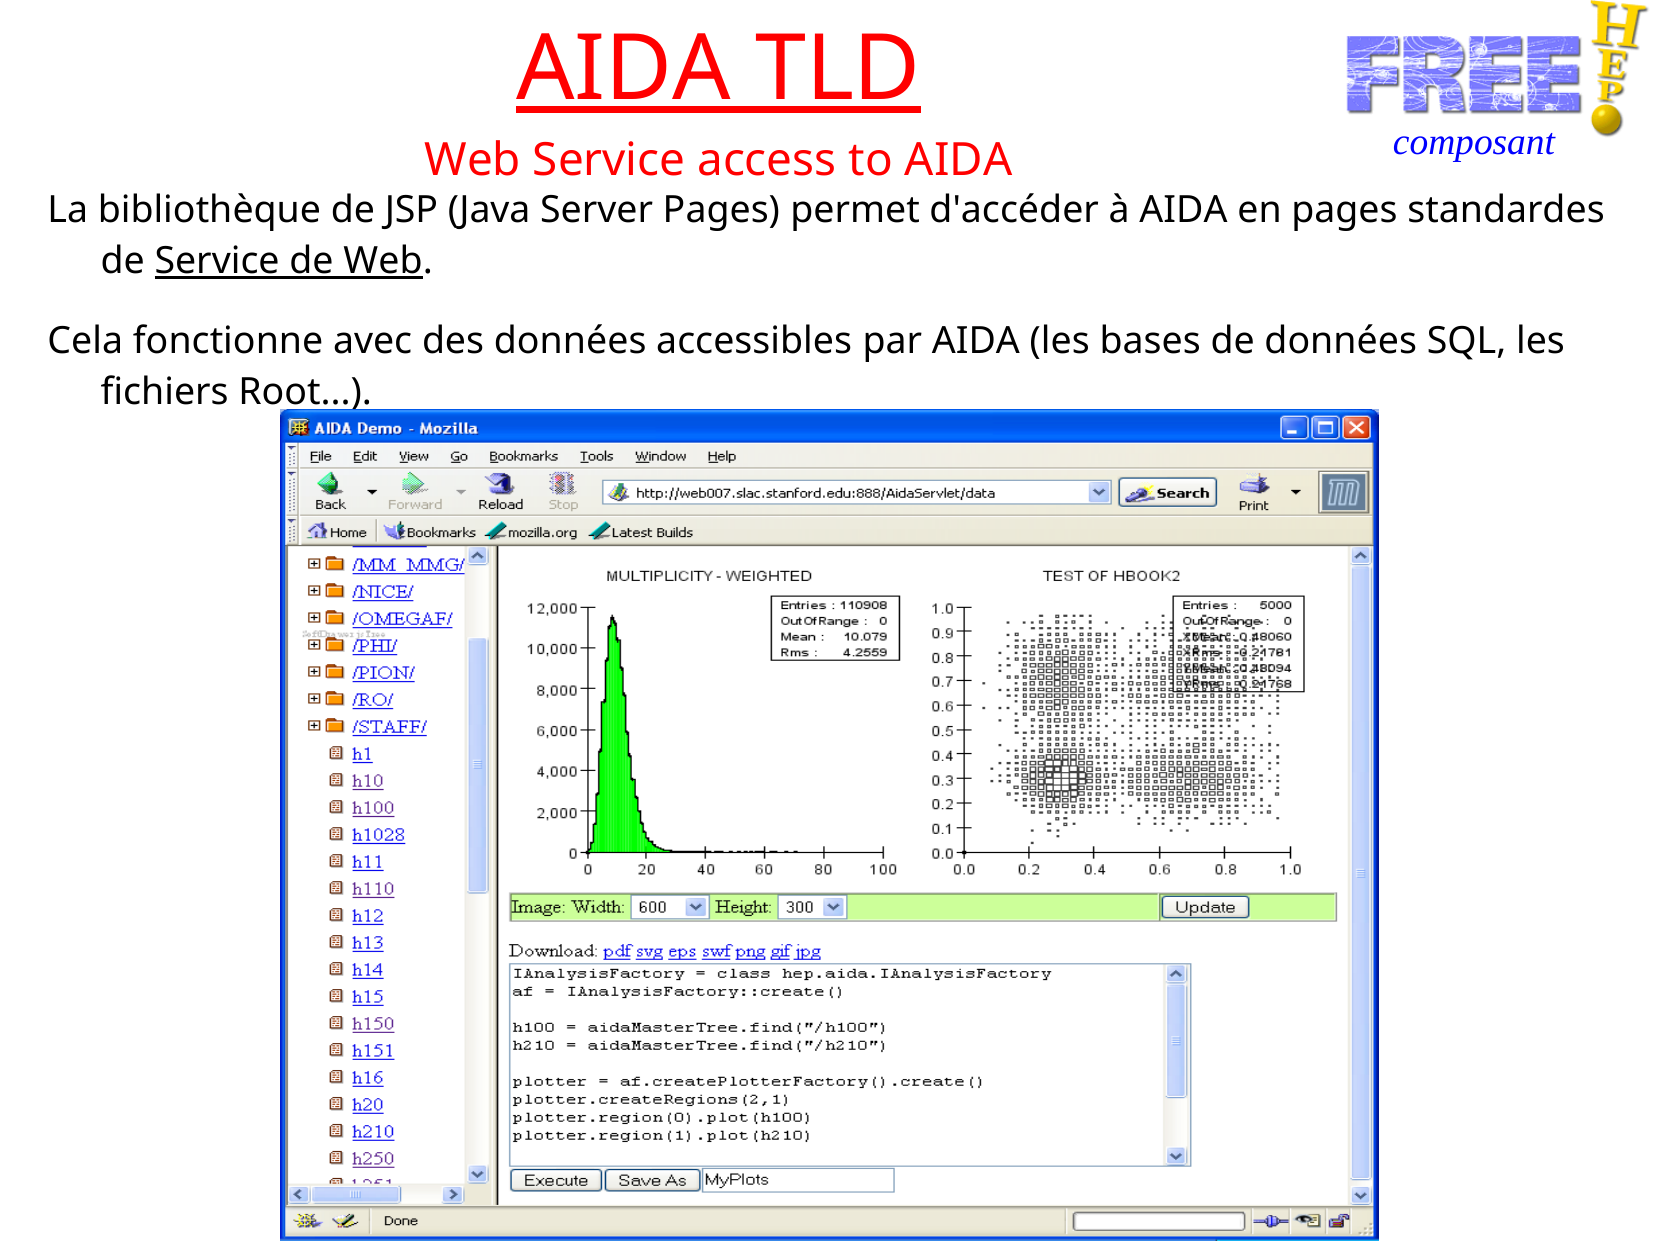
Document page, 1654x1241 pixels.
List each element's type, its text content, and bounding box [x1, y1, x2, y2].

picture [280, 409, 1379, 1241]
picture [1336, 0, 1654, 139]
text_box composant [1392, 121, 1552, 163]
list La bibliothèque de JSP (Java Server Pages) permet d'accéder à AIDA en pages standardes de Service de Web. Cela fonctionne avec des données accessibles par AIDA (les bases de données SQL, les fichiers Root...). [29, 182, 1654, 964]
title AIDA TLD Web Service access to AIDA [12, 7, 1425, 184]
